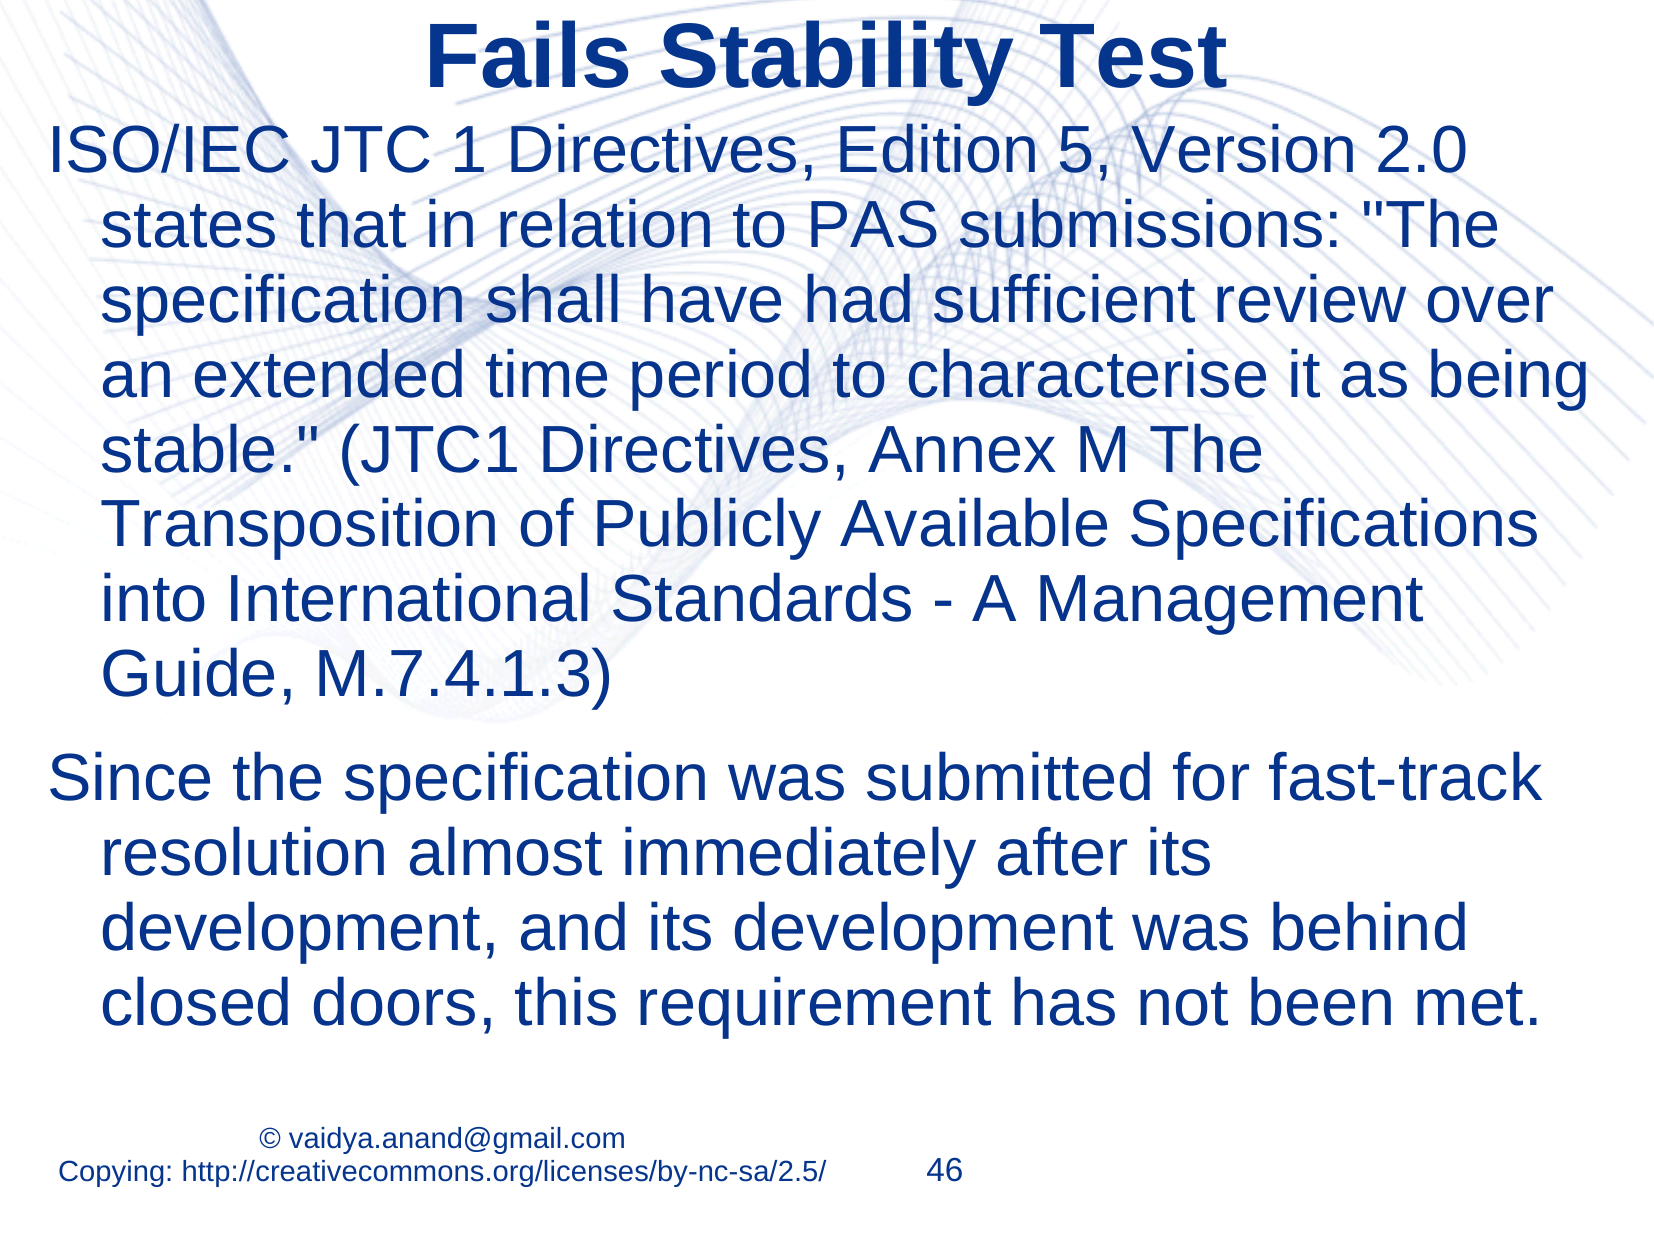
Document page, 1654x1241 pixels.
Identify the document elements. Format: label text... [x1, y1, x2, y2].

title Fails Stability Test [29, 0, 1625, 112]
picture [0, 0, 1654, 1241]
list ISO/IEC JTC 1 Directives, Edition 5, Version 2.0 states that in relation to PAS submissions: "The specification shall have had sufficient review over an extended time period to characterise it as being stable." (JTC1 Directives, Annex M The Transposition of Publicly Available Specifications into International Standards - A Management Guide, M.7.4.1.3) Since the specification was submitted for fast-track resolution almost immediately after its development, and its development was behind closed doors, this requirement has not been met. [29, 112, 1625, 1108]
